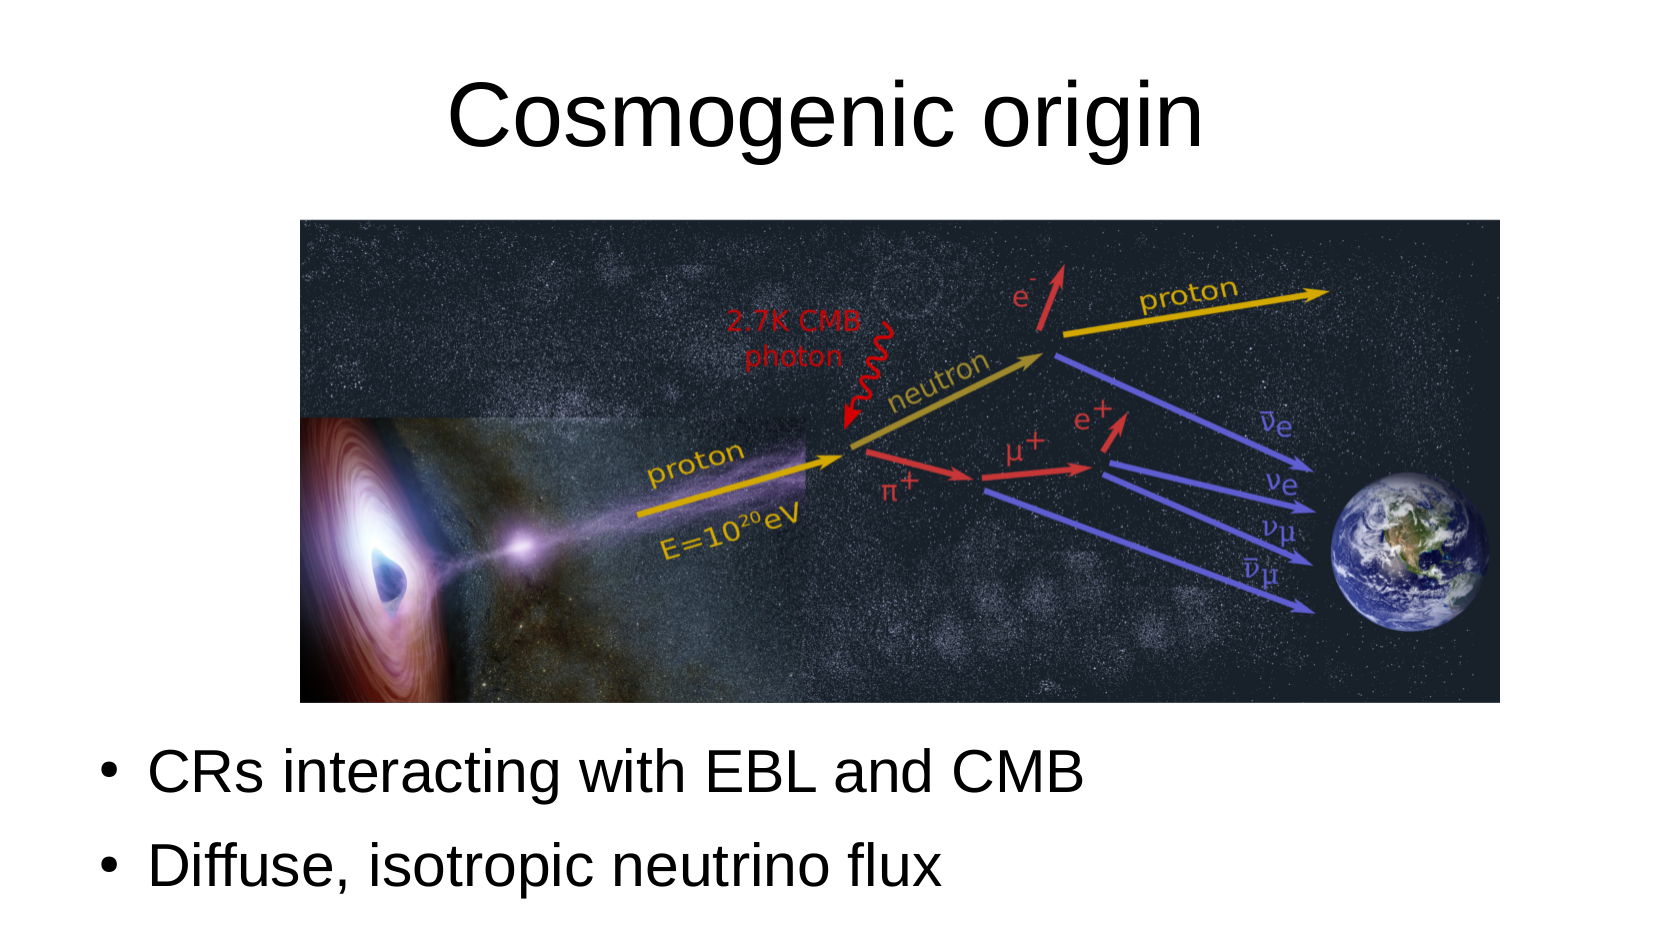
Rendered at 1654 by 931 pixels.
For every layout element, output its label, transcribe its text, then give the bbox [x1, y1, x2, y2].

list CRs interacting with EBL and CMB Diffuse, isotropic neutrino flux [82, 737, 1571, 901]
title Cosmogenic origin [82, 37, 1571, 193]
picture [300, 217, 1500, 703]
